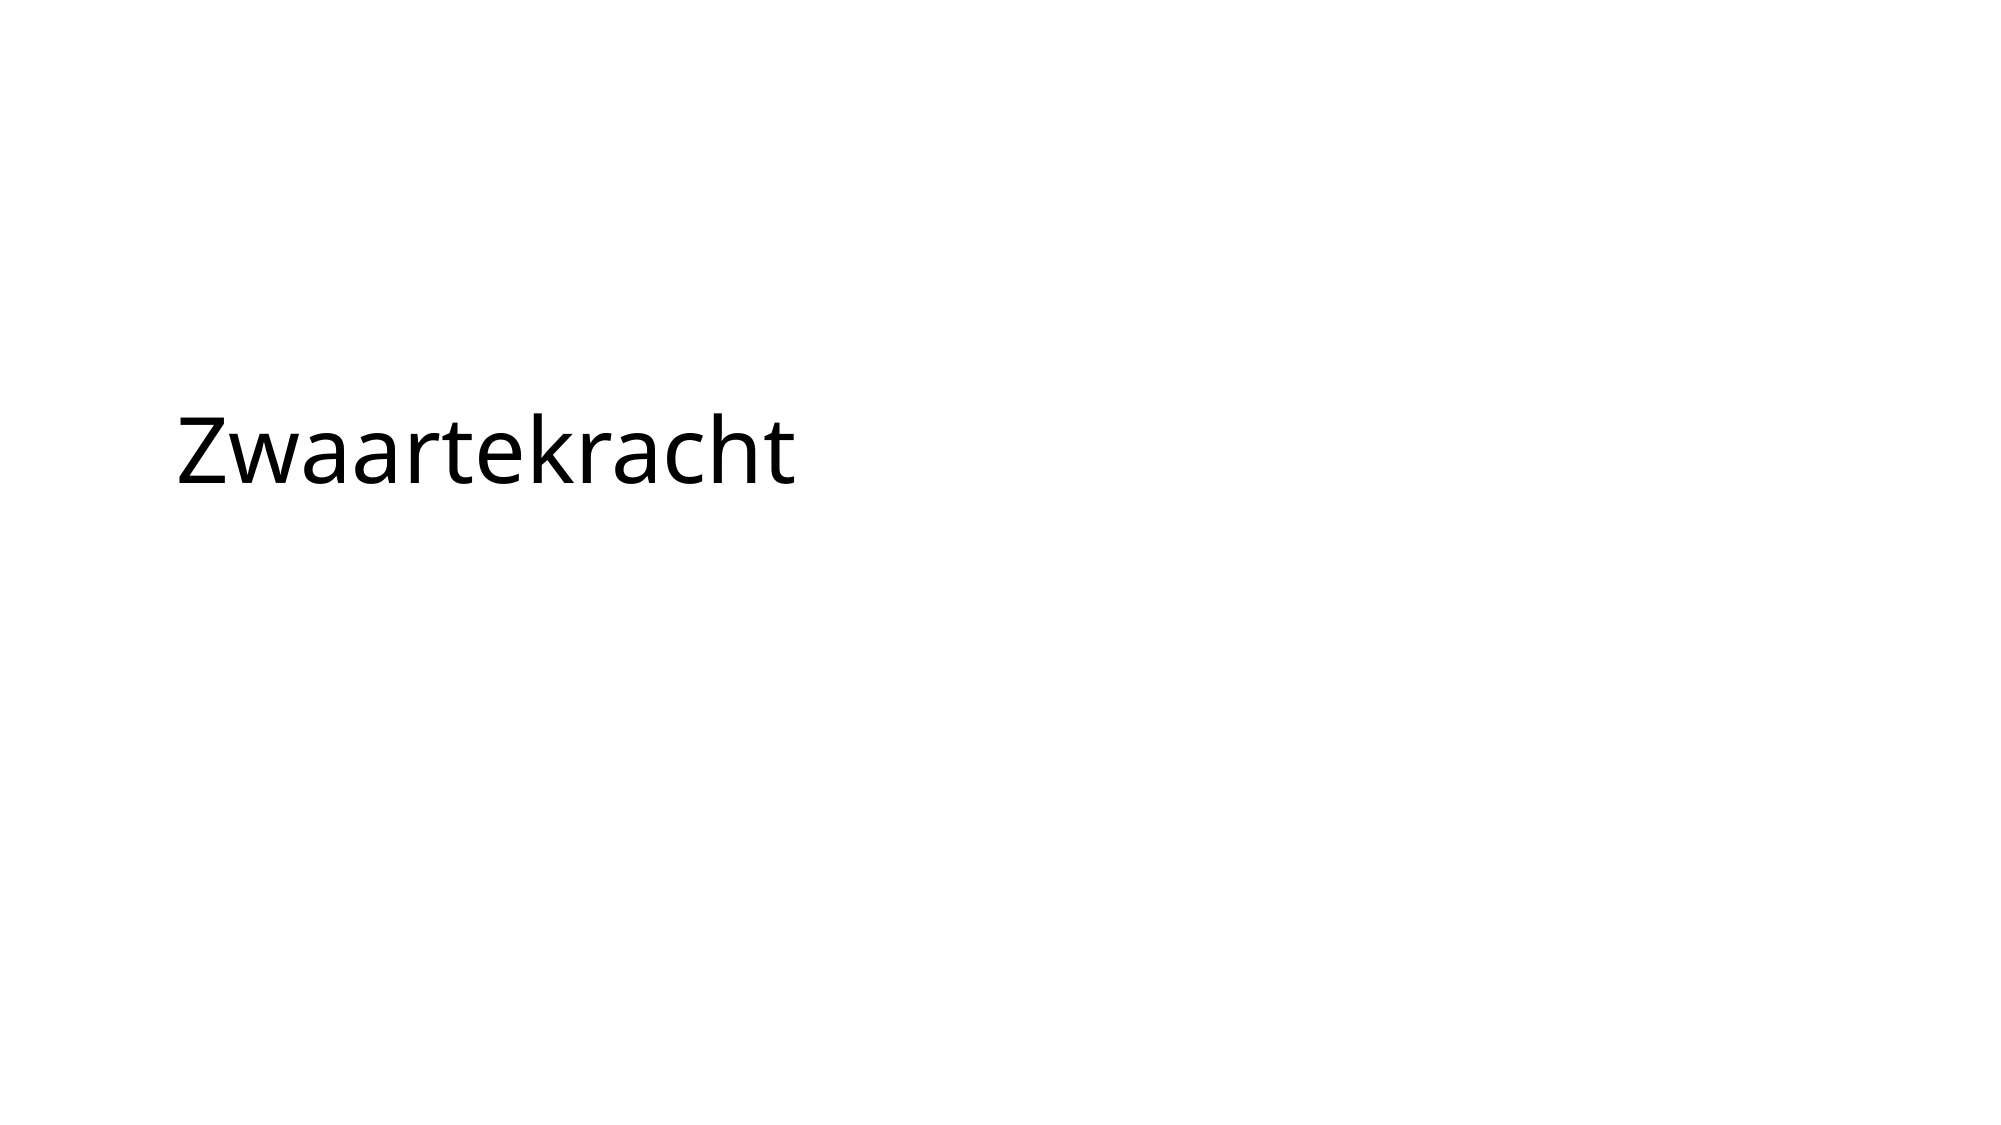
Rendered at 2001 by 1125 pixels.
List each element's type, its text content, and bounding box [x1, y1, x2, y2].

title Zwaartekracht [137, 345, 1863, 563]
